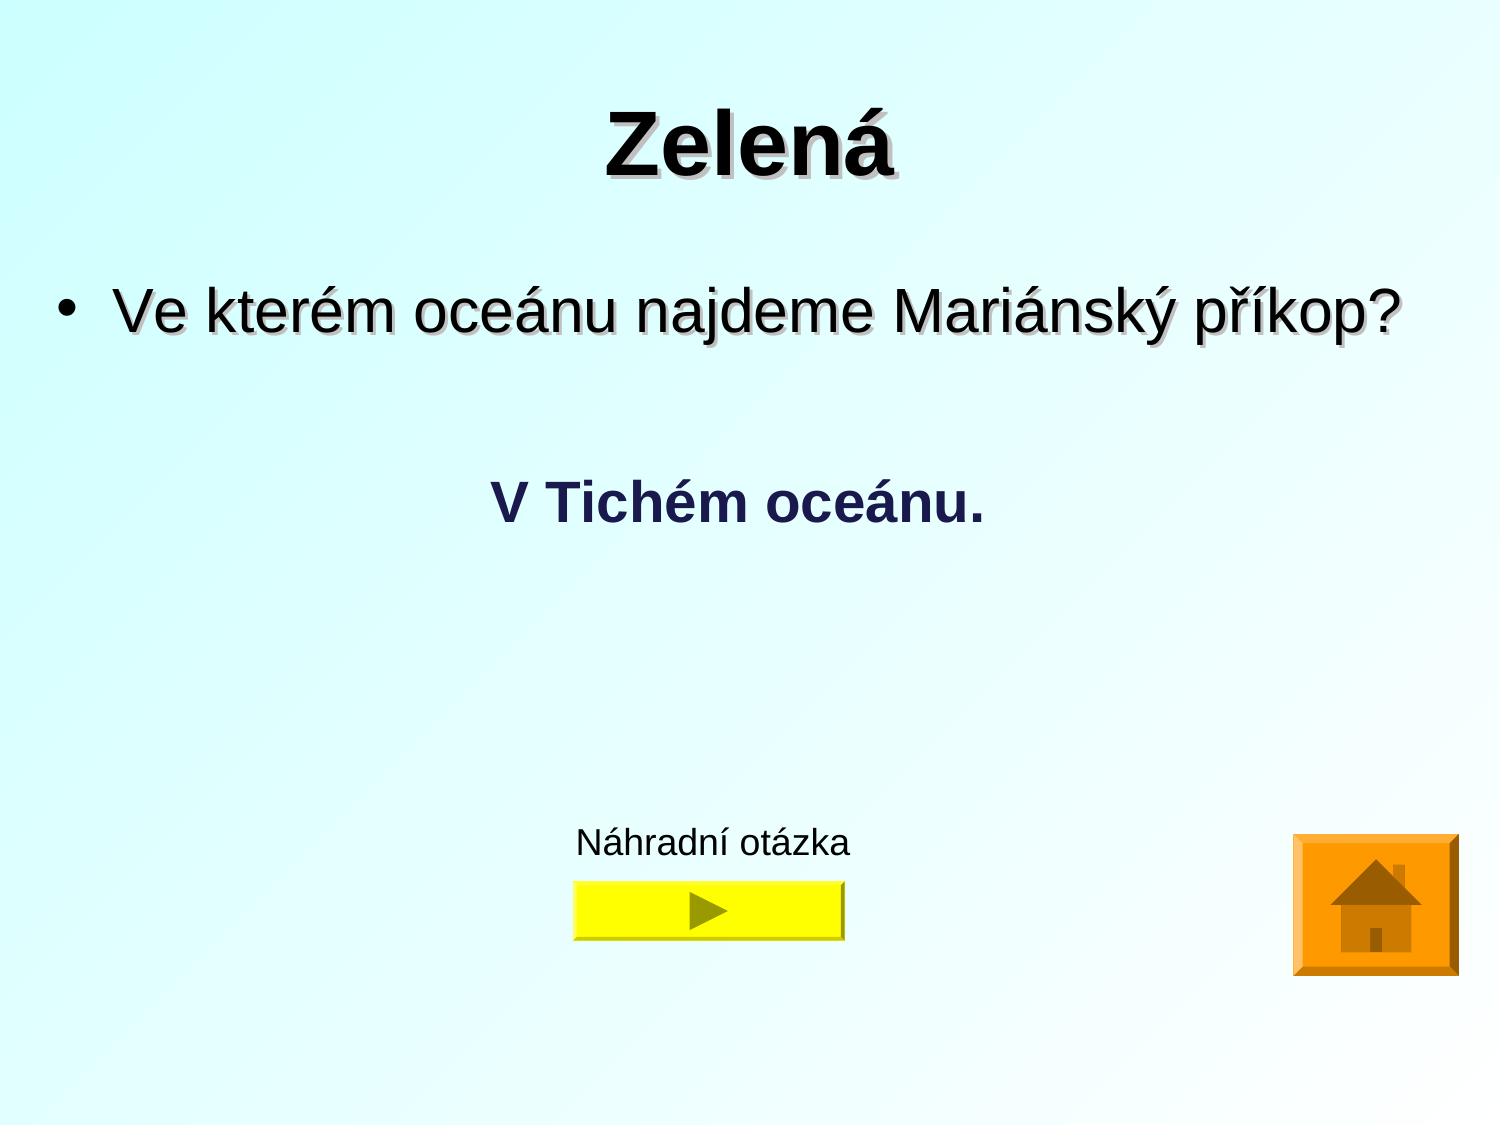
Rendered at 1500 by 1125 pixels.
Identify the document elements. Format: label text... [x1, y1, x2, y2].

text_box V Tichém oceánu. [230, 456, 1247, 542]
text_box Náhradní otázka [560, 810, 880, 872]
text_box [574, 881, 845, 941]
title Zelená [75, 45, 1426, 233]
text_box [1295, 834, 1459, 976]
list Ve kterém oceánu najdeme Mariánský příkop? [41, 262, 1436, 374]
